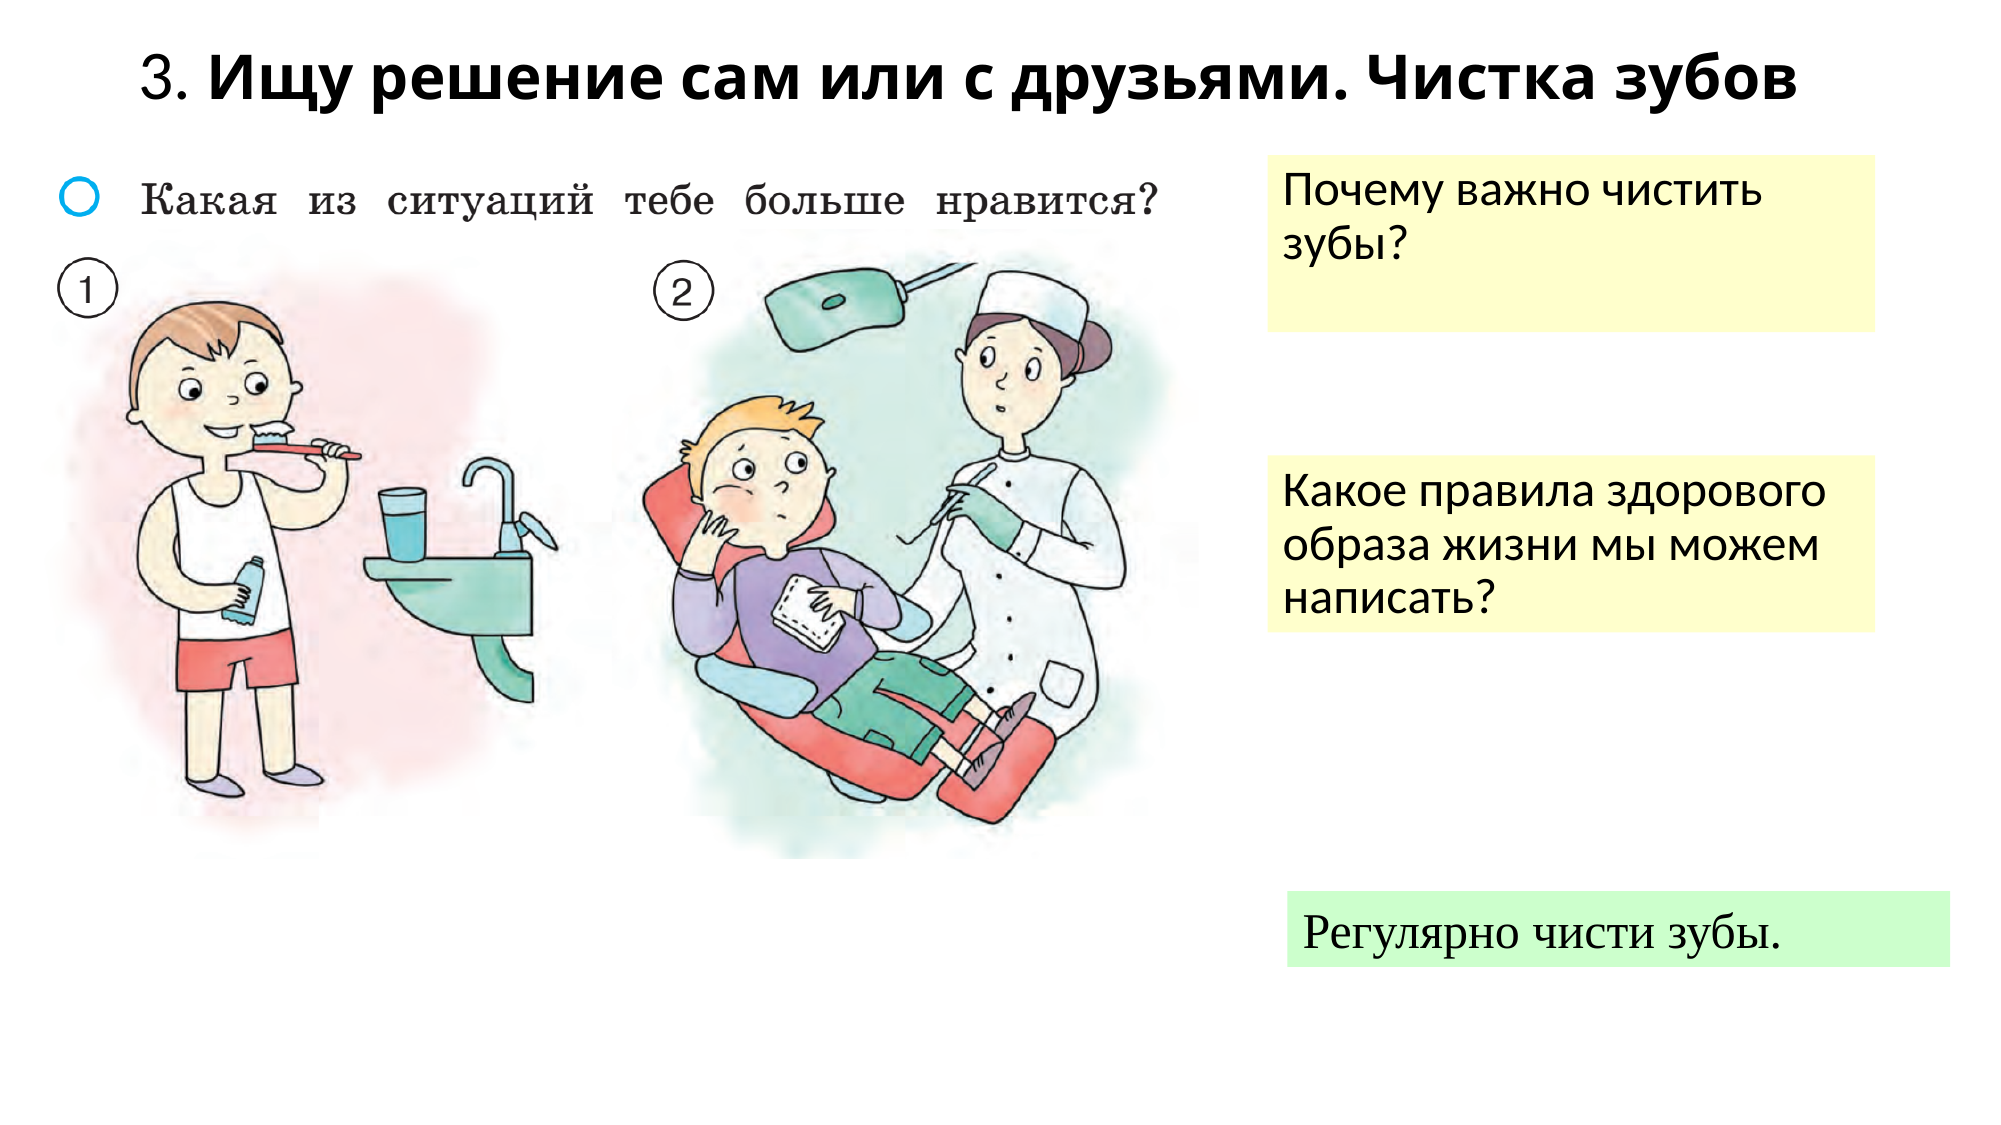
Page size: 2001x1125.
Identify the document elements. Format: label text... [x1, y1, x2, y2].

text_box 3. Ищу решение сам или с друзьями. Чистка зубов [123, 38, 1919, 125]
text_box Почему важно чистить зубы? [1267, 155, 1876, 333]
list Какое правила здорового образа жизни мы можем написать? [1267, 455, 1876, 633]
picture [40, 148, 1210, 859]
text_box Регулярно чисти зубы. [1287, 891, 1951, 967]
